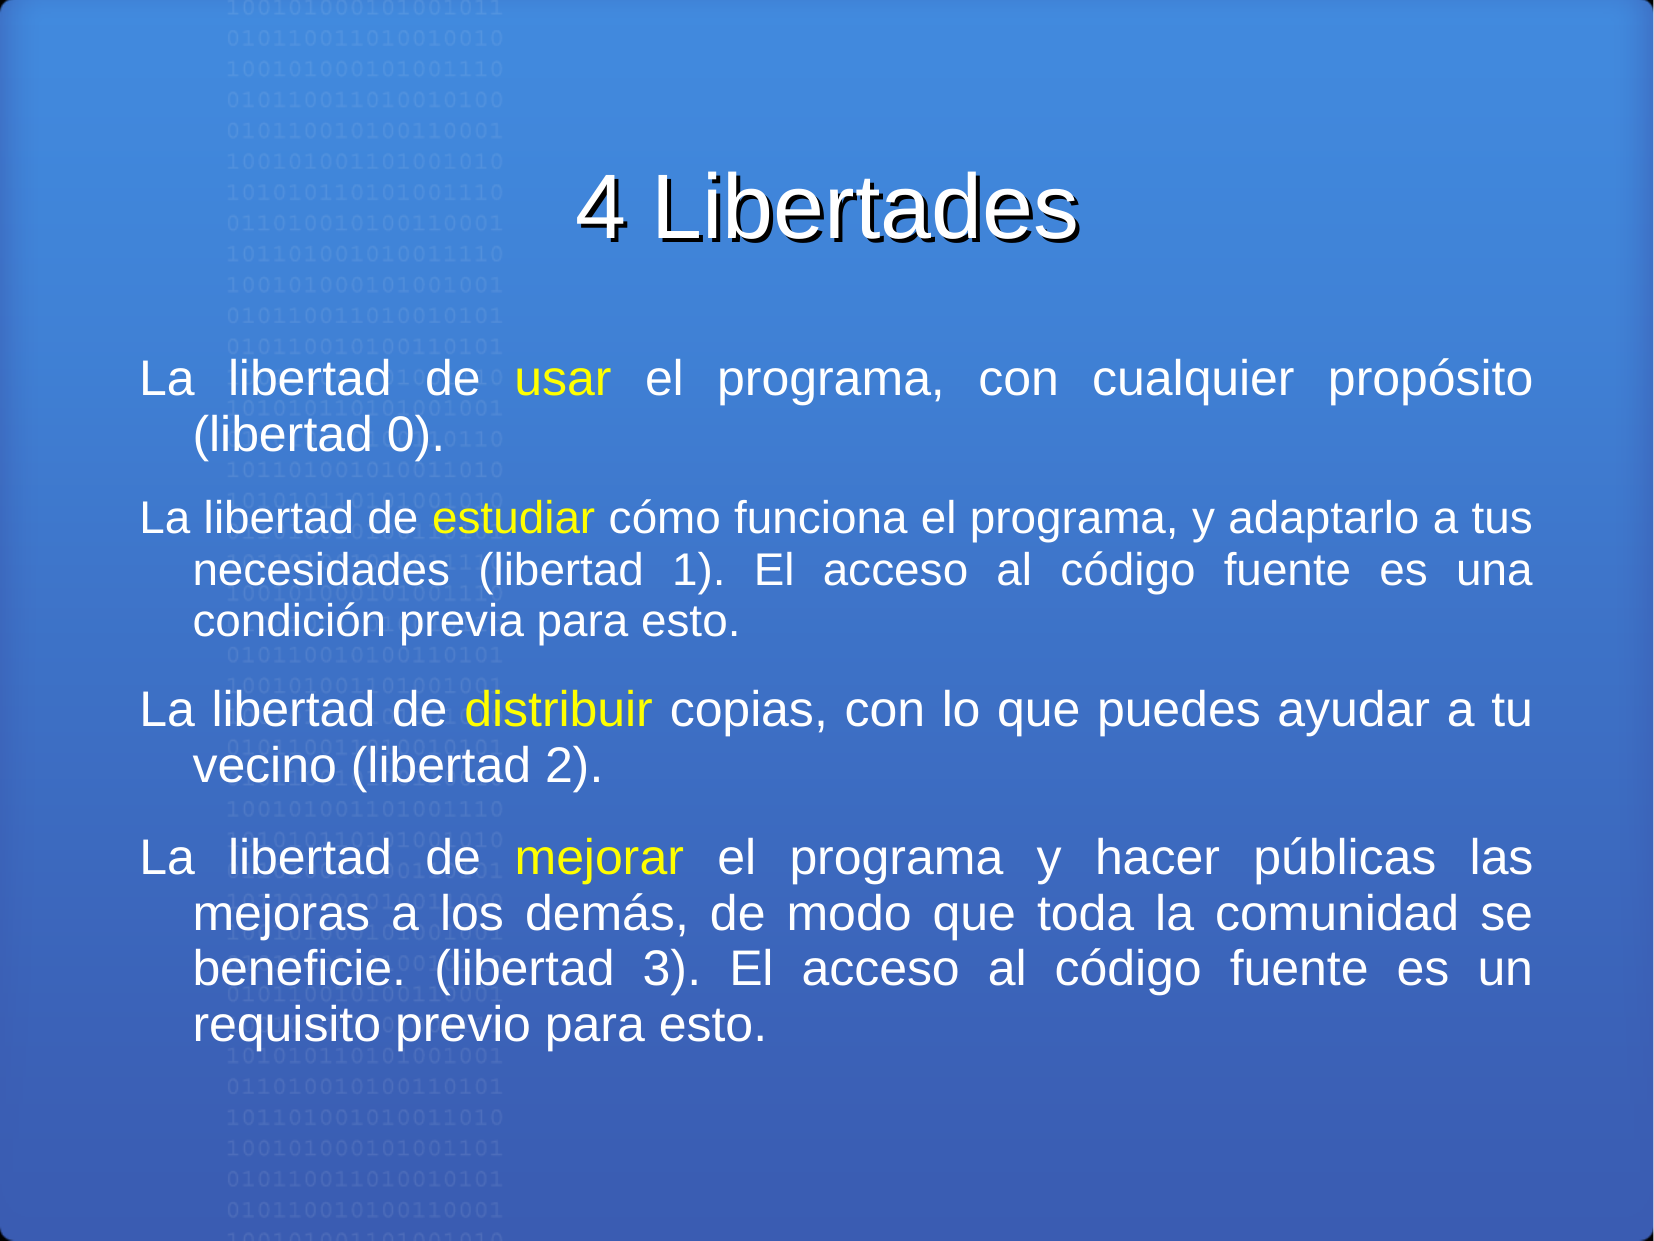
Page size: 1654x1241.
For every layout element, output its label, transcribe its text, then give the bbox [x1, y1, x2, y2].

list La libertad de mejorar el programa y hacer públicas las mejoras a los demás, de modo que toda la comunidad se beneficie. (libertad 3). El acceso al código fuente es un requisito previo para esto. [121, 829, 1534, 1031]
picture [0, 0, 1654, 1241]
title 4 Libertades [121, 102, 1534, 311]
list La libertad de estudiar cómo funciona el programa, y adaptarlo a tus necesidades (libertad 1). El acceso al código fuente es una condición previa para esto. [121, 492, 1534, 636]
list La libertad de usar el programa, con cualquier propósito (libertad 0). [121, 350, 1534, 492]
list La libertad de distribuir copias, con lo que puedes ayudar a tu vecino (libertad 2). [121, 681, 1534, 825]
